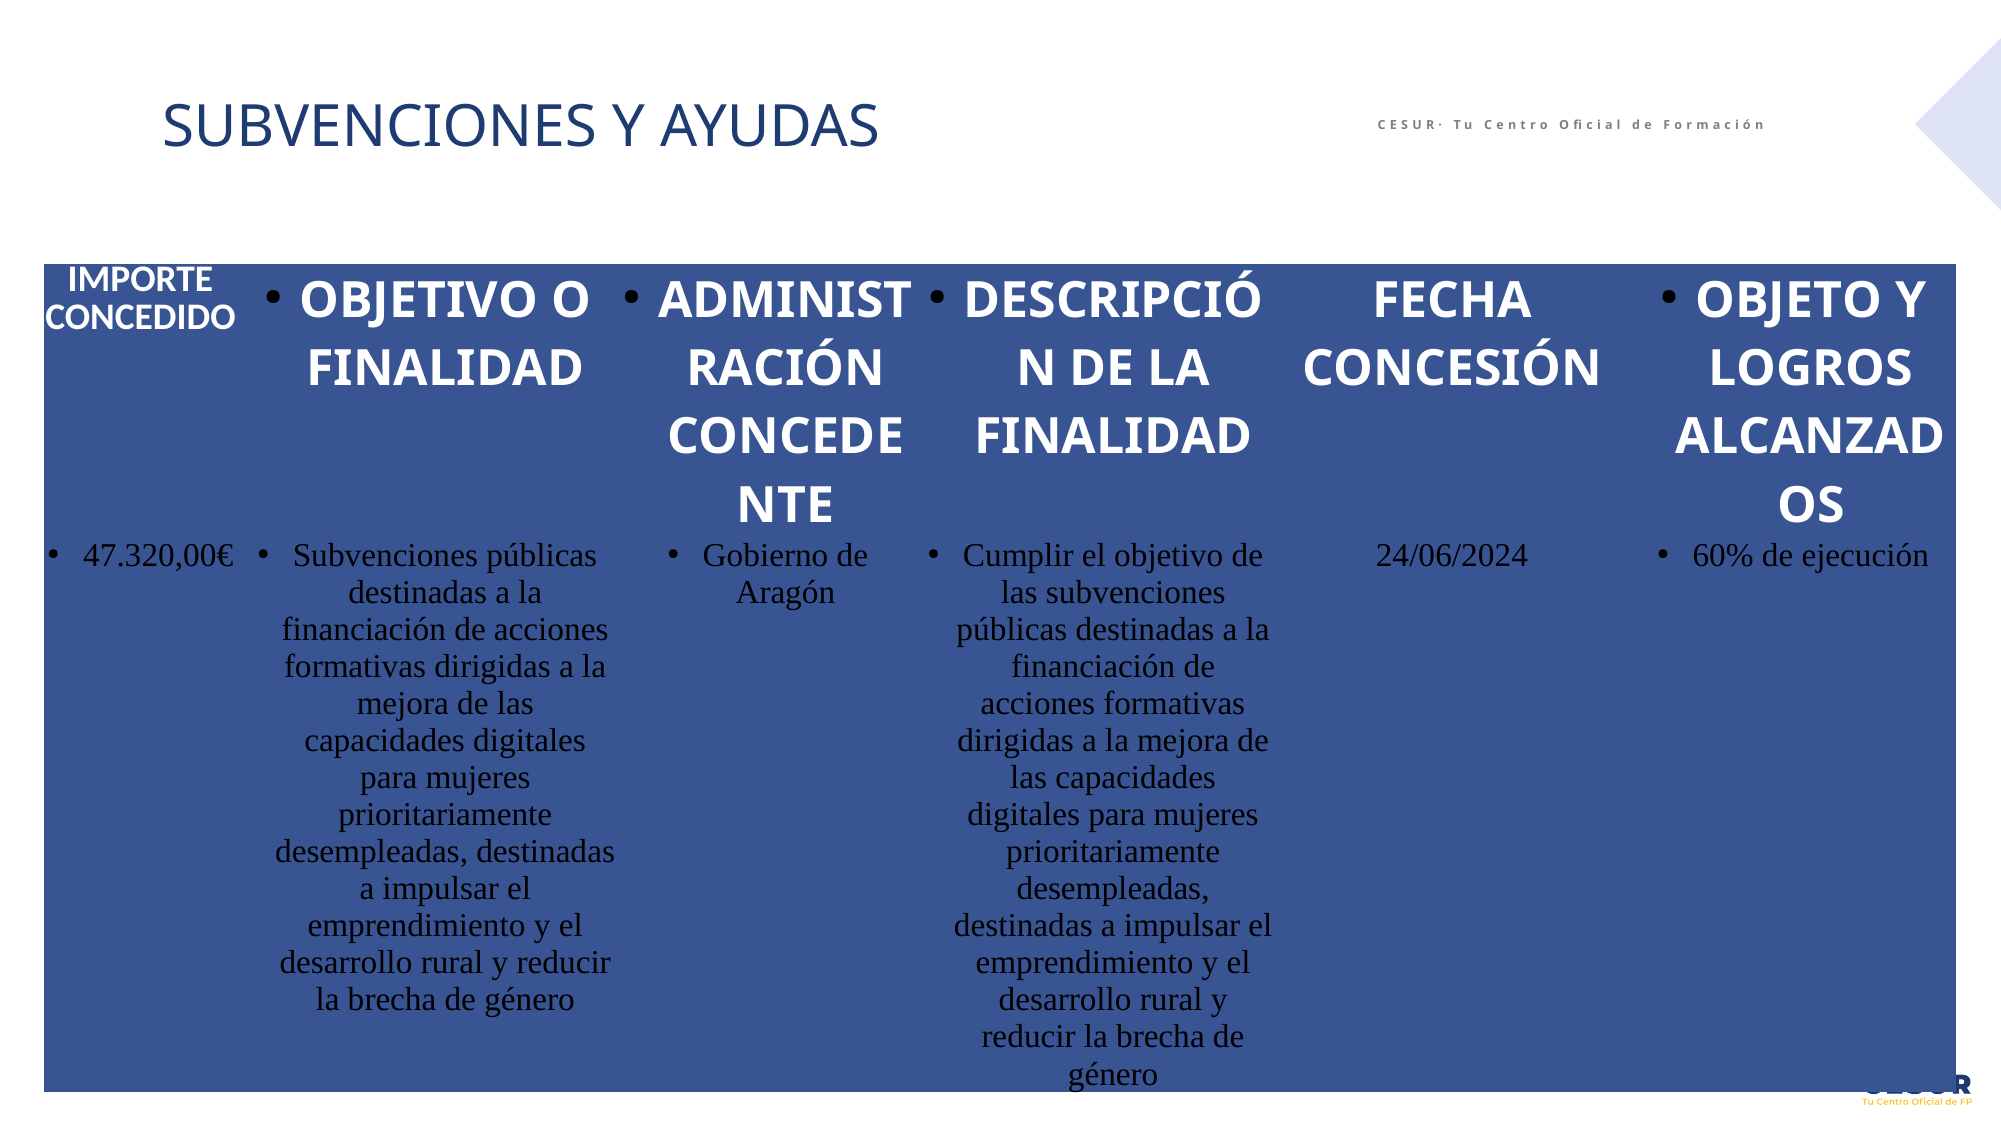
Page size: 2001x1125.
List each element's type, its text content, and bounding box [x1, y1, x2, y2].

table_header OBJETIVO O FINALIDAD [237, 264, 618, 537]
table_header OBJETO Y LOGROS ALCANZADOS [1630, 264, 1956, 537]
table_header IMPORTE CONCEDIDO [44, 264, 237, 537]
table_cell 47.320,00€ [44, 537, 237, 1092]
table_header ADMINISTRACIÓN CONCEDENTE [618, 264, 917, 537]
table_cell Gobierno de Aragón [618, 537, 917, 1092]
table_cell 60% de ejecución [1630, 537, 1956, 1092]
table_cell Cumplir el objetivo de las subvenciones públicas destinadas a la financiación de acciones formativas dirigidas a la mejora de las capacidades digitales para mujeres prioritariamente desempleadas, destinadas a impulsar el emprendimiento y el desarrollo rural y reducir la brecha de género [917, 537, 1274, 1092]
title SUBVENCIONES Y AYUDAS [147, 88, 1103, 165]
table_cell 24/06/2024 [1274, 537, 1630, 1092]
table_header FECHA CONCESIÓN [1274, 264, 1630, 537]
table_cell Subvenciones públicas destinadas a la financiación de acciones formativas dirigidas a la mejora de las capacidades digitales para mujeres prioritariamente desempleadas, destinadas a impulsar el emprendimiento y el desarrollo rural y reducir la brecha de género [237, 537, 618, 1092]
table_header DESCRIPCIÓN DE LA FINALIDAD [917, 264, 1274, 537]
